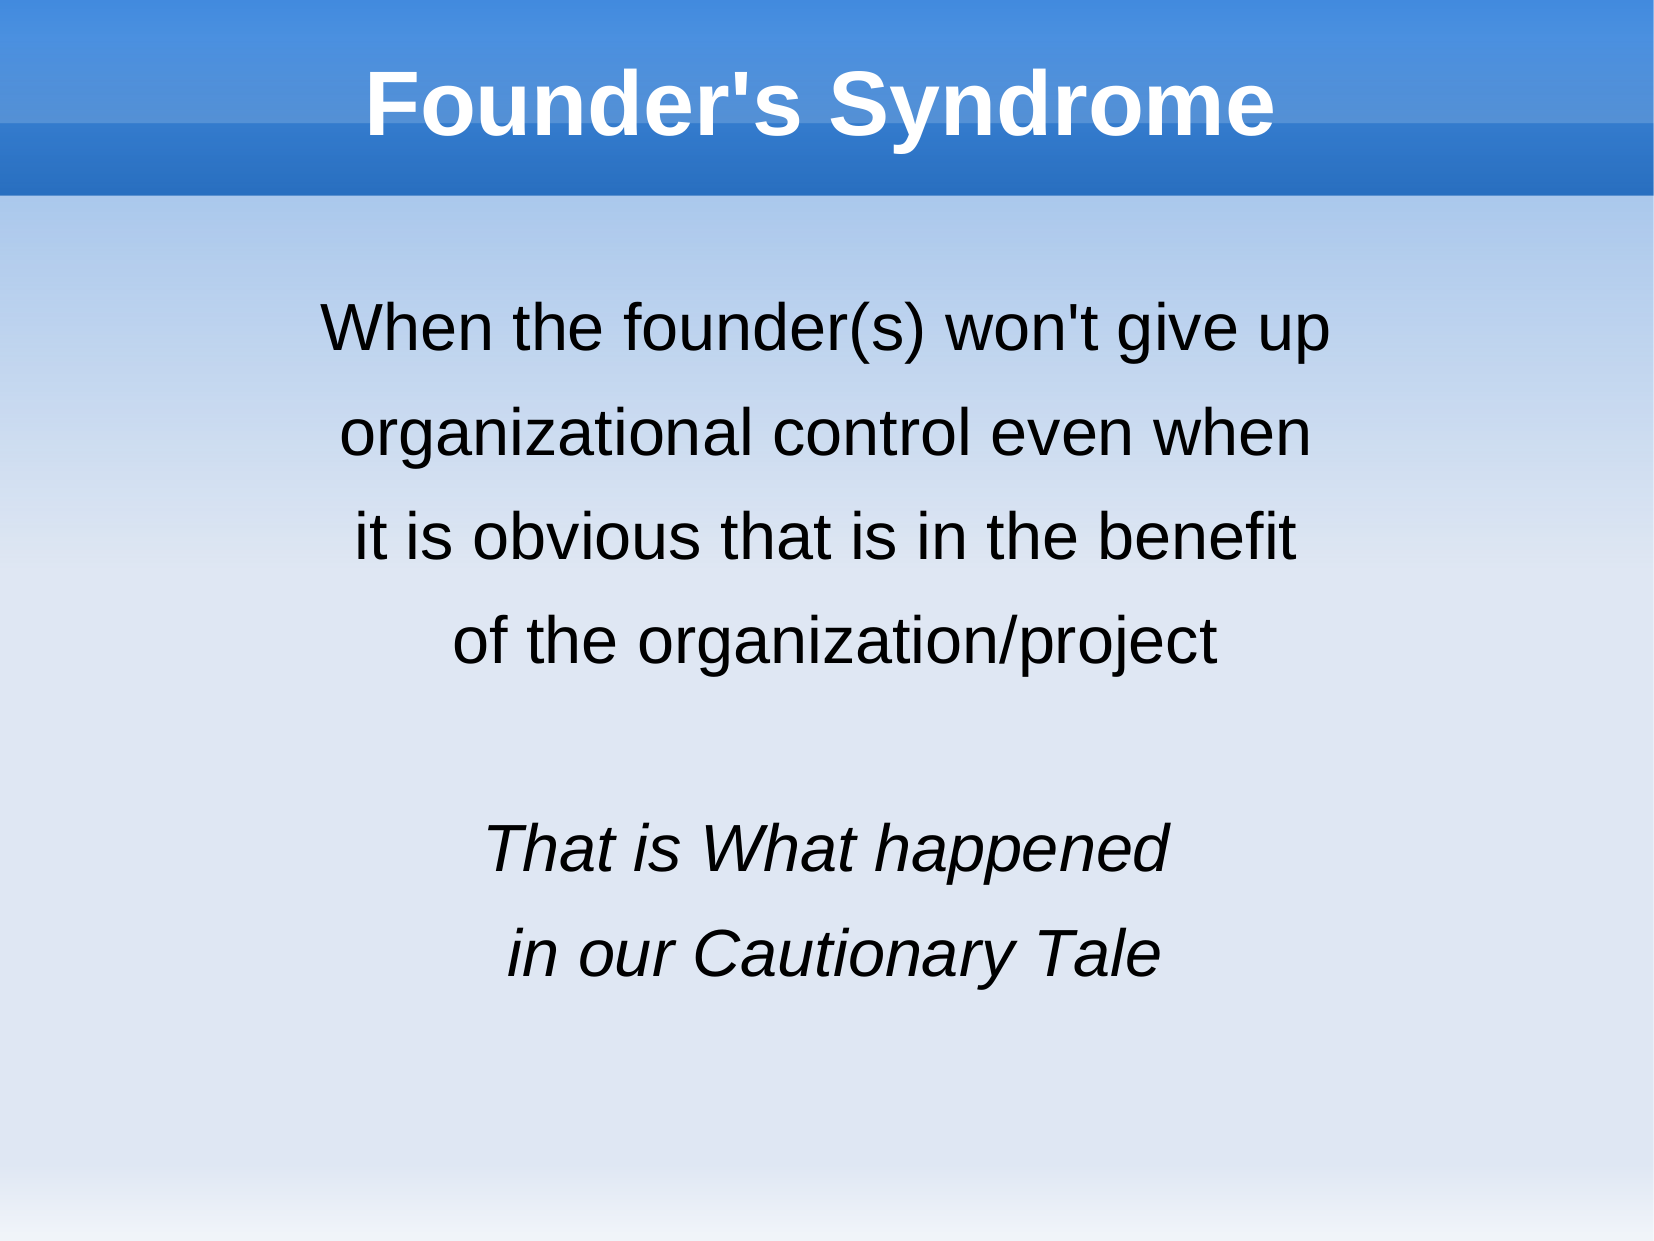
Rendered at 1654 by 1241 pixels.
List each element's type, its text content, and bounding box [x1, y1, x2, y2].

picture [0, 0, 1654, 1241]
title Founder's Syndrome [76, 7, 1565, 200]
list When the founder(s) won't give up organizational control even when it is obvious that is in the benefit of the organization/project That is What happened in our Cautionary Tale [82, 290, 1571, 1094]
